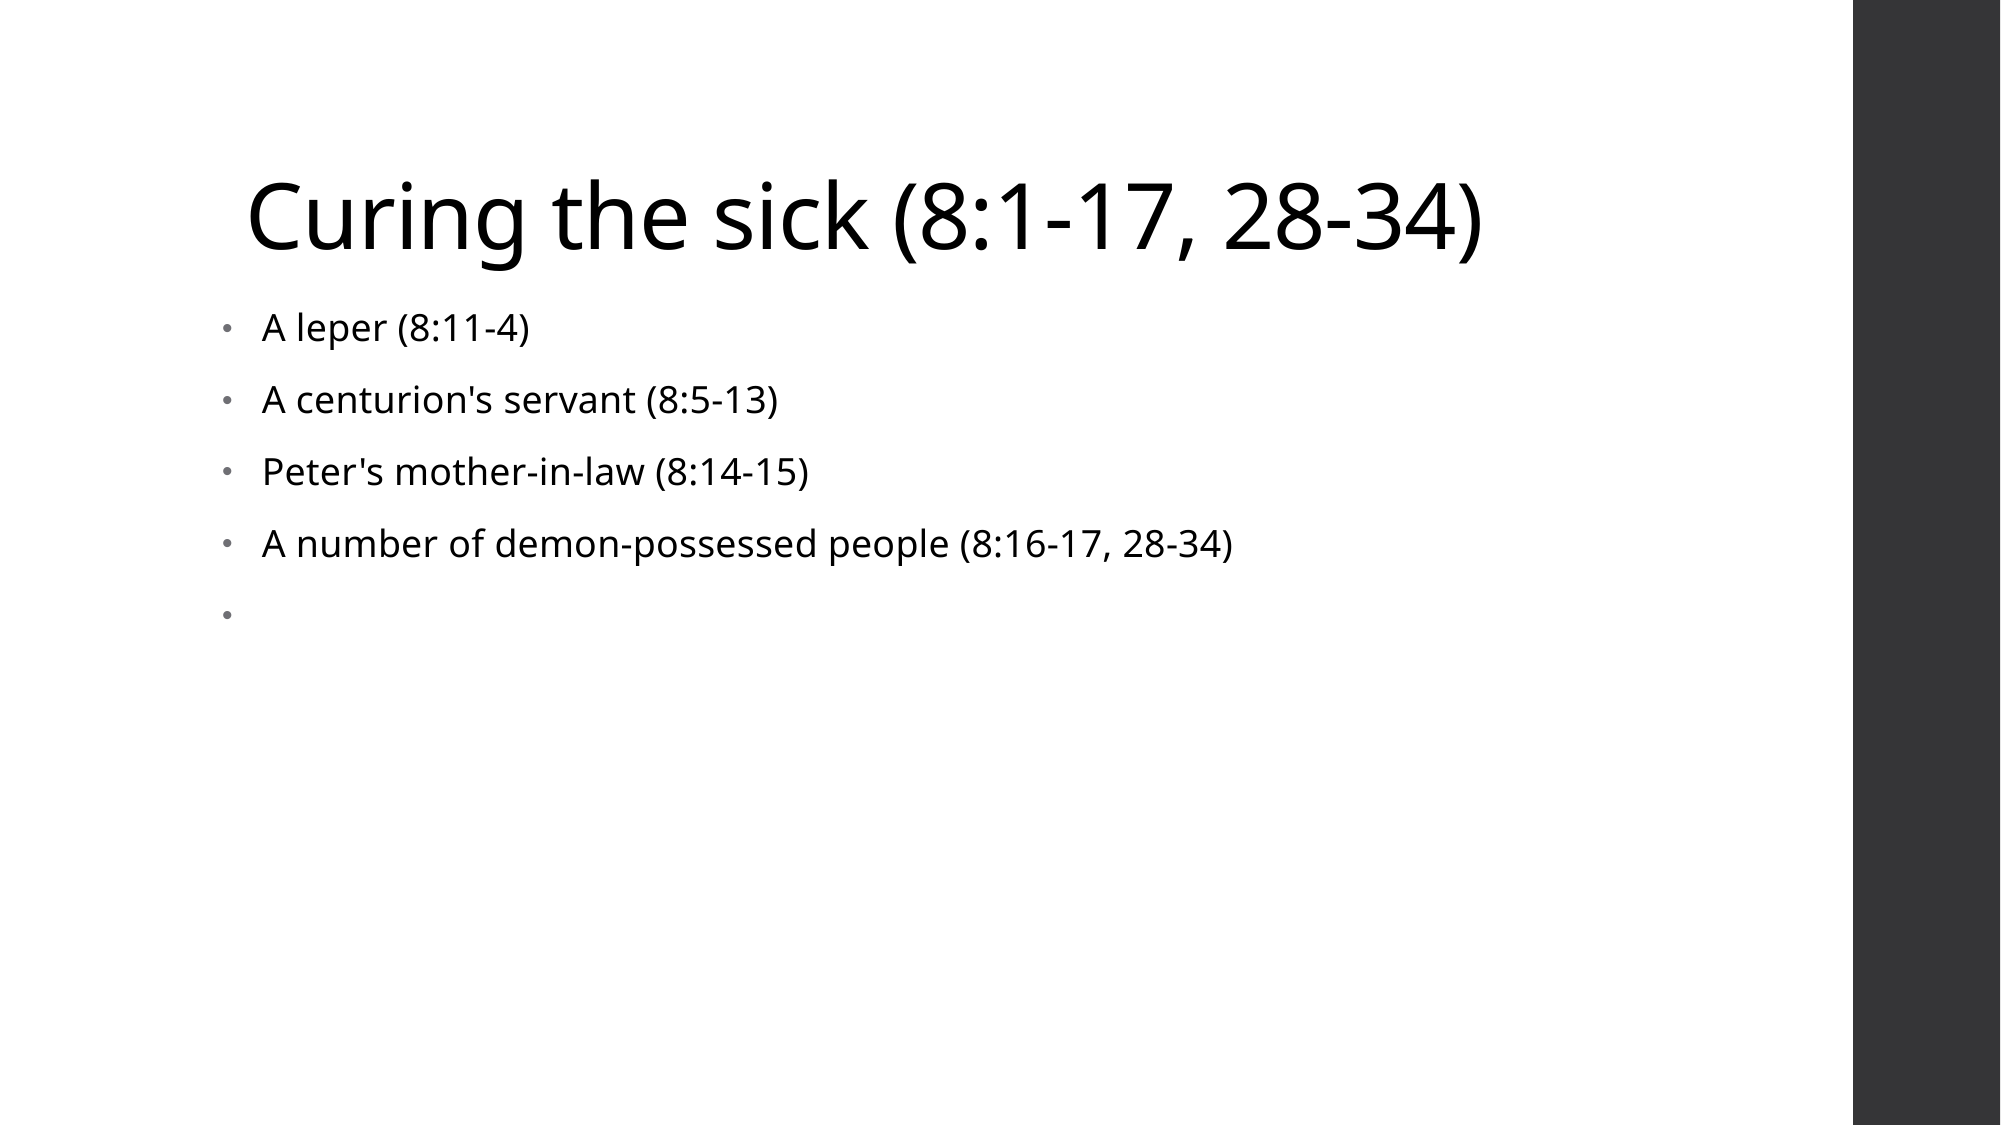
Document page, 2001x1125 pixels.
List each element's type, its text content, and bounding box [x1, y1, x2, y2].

list A leper (8:11-4) A centurion's servant (8:5-13) Peter's mother-in-law (8:14-15) A number of demon-possessed people (8:16-17, 28-34) [206, 299, 1617, 1014]
title Curing the sick (8:1-17, 28-34) [206, 60, 1797, 278]
